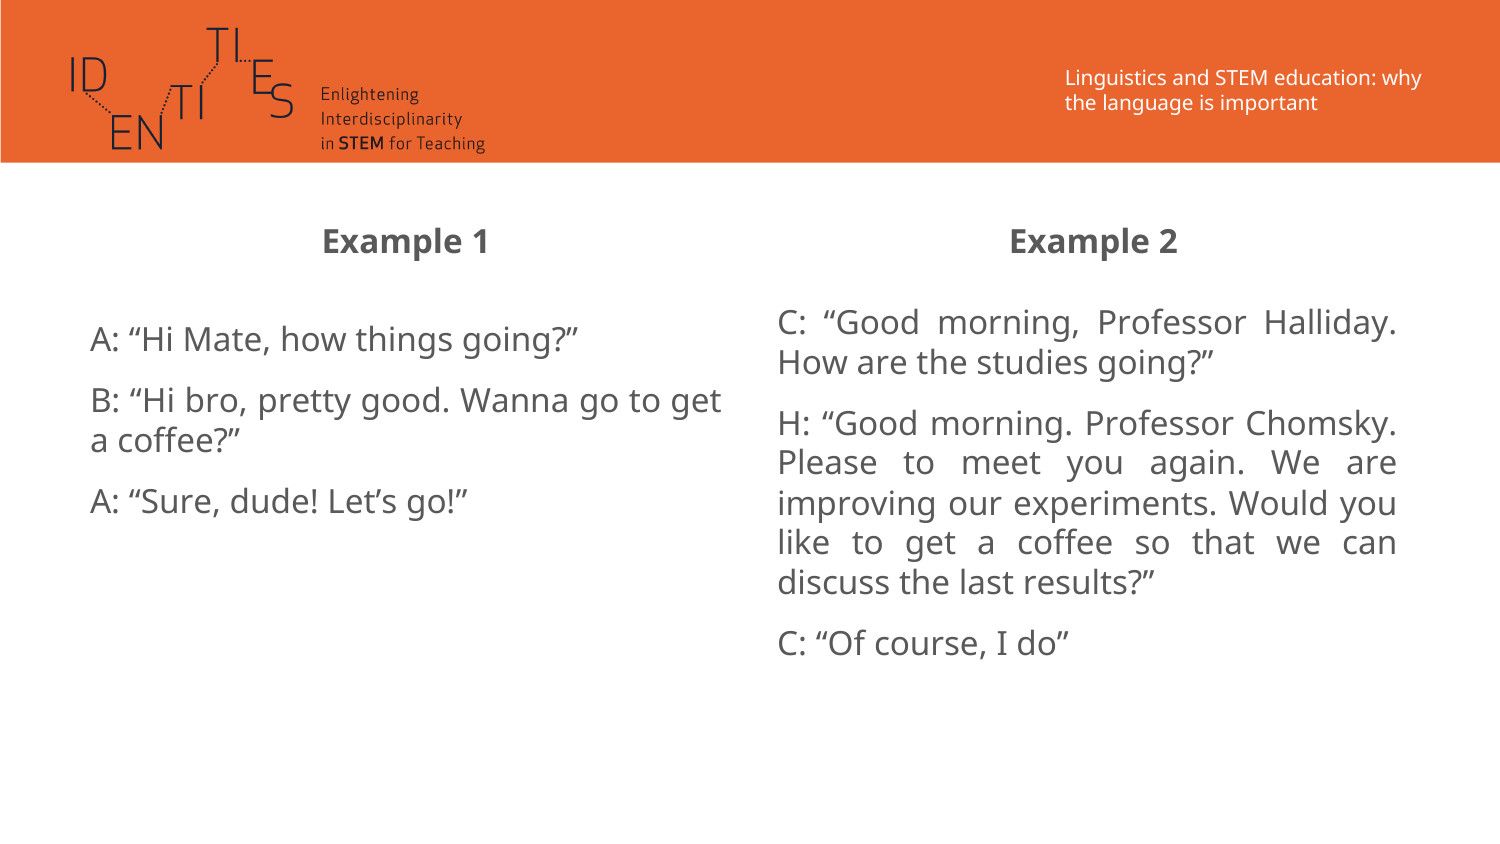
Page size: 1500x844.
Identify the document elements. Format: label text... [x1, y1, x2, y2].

list C: “Good morning, Professor Halliday. How are the studies going?” H: “Good morning. Professor Chomsky. Please to meet you again. We are improving our experiments. Would you like to get a coffee so that we can discuss the last results?” C: “Of course, I do” [761, 293, 1426, 750]
list Example 1 [75, 188, 738, 268]
list Example 2 [761, 188, 1426, 268]
text_box Linguistics and STEM education: why the language is important [1049, 57, 1472, 164]
text_box [0, 0, 1500, 163]
list A: “Hi Mate, how things going?” B: “Hi bro, pretty good. Wanna go to get a coffee?” A: “Sure, dude! Let’s go!” [75, 311, 738, 607]
picture [71, 24, 485, 157]
